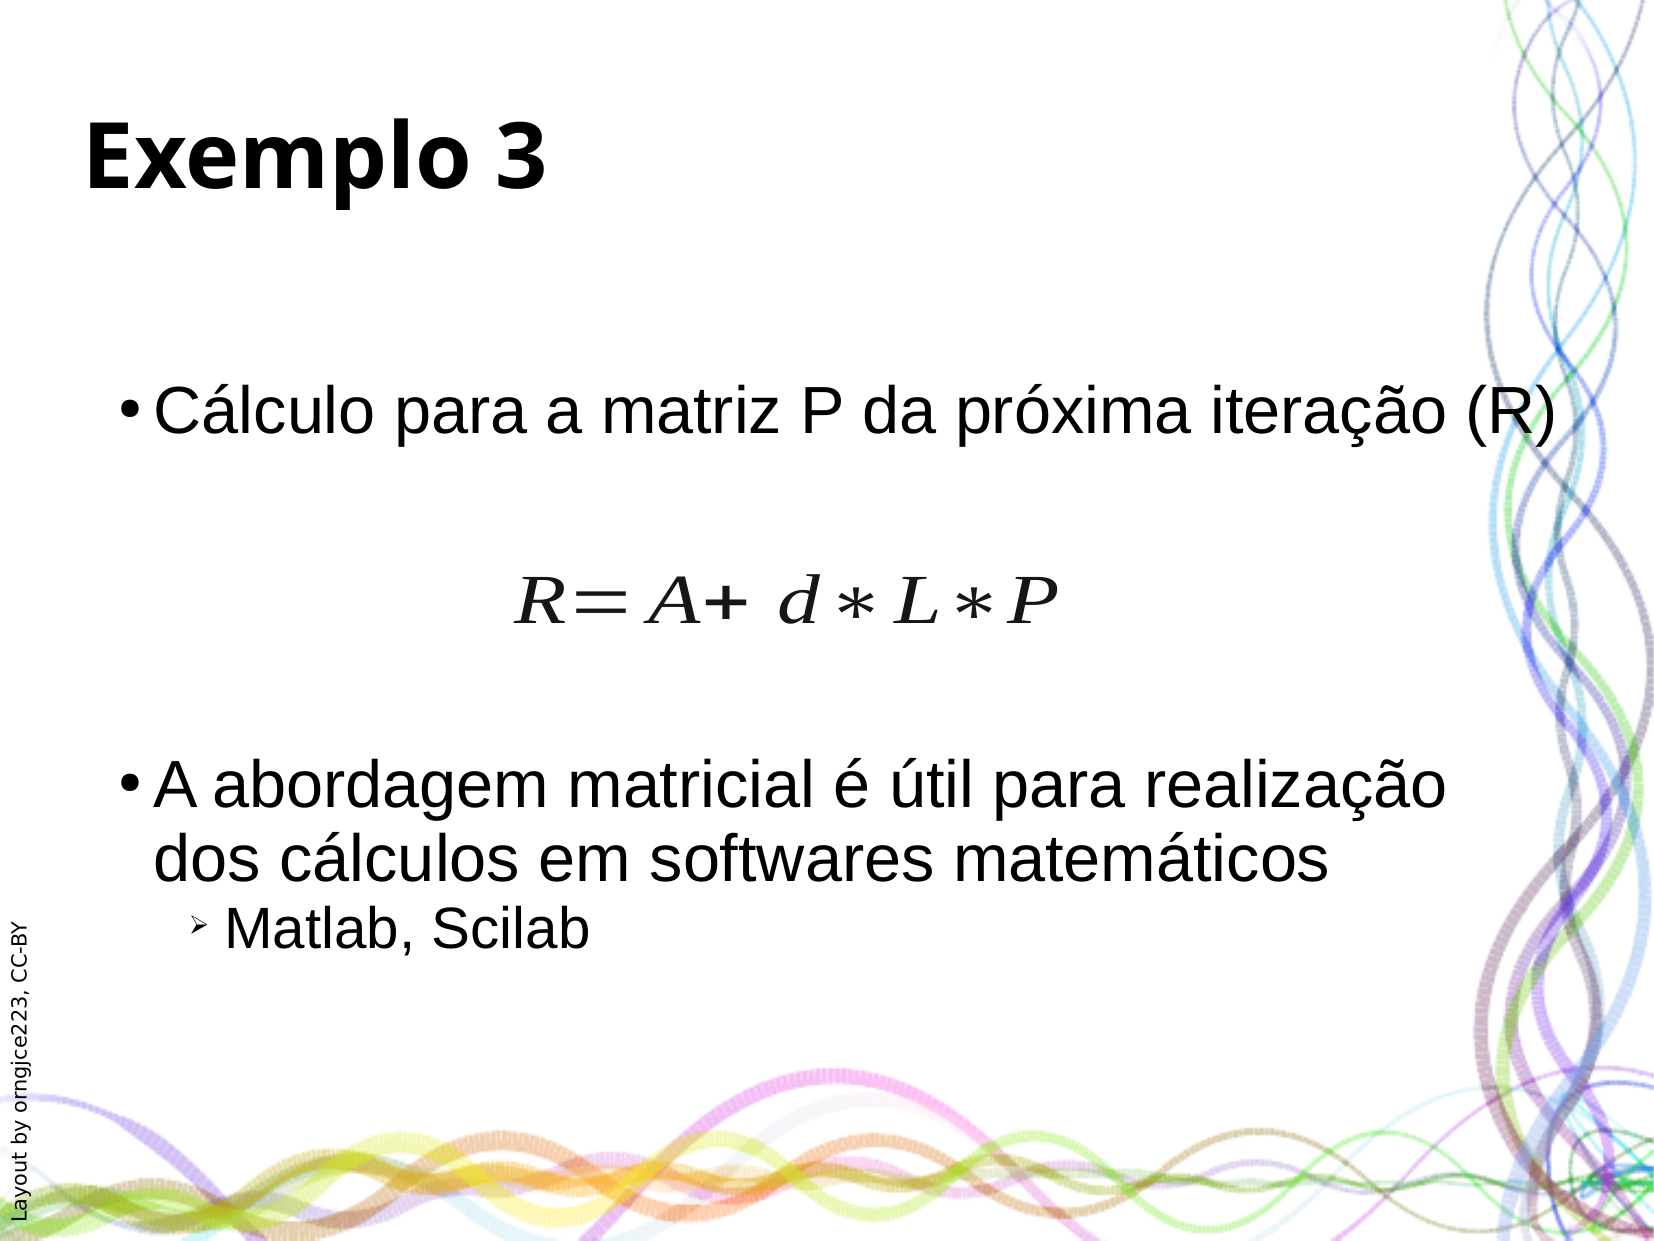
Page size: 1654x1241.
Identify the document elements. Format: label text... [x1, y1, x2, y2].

chart [487, 562, 1079, 641]
title Exemplo 3 [82, 49, 1571, 257]
picture [0, 0, 1654, 1241]
subtitle Cálculo para a matriz P da próxima iteração (R) A abordagem matricial é útil para realização dos cálculos em softwares matemáticos Matlab, Scilab [82, 290, 1571, 1109]
